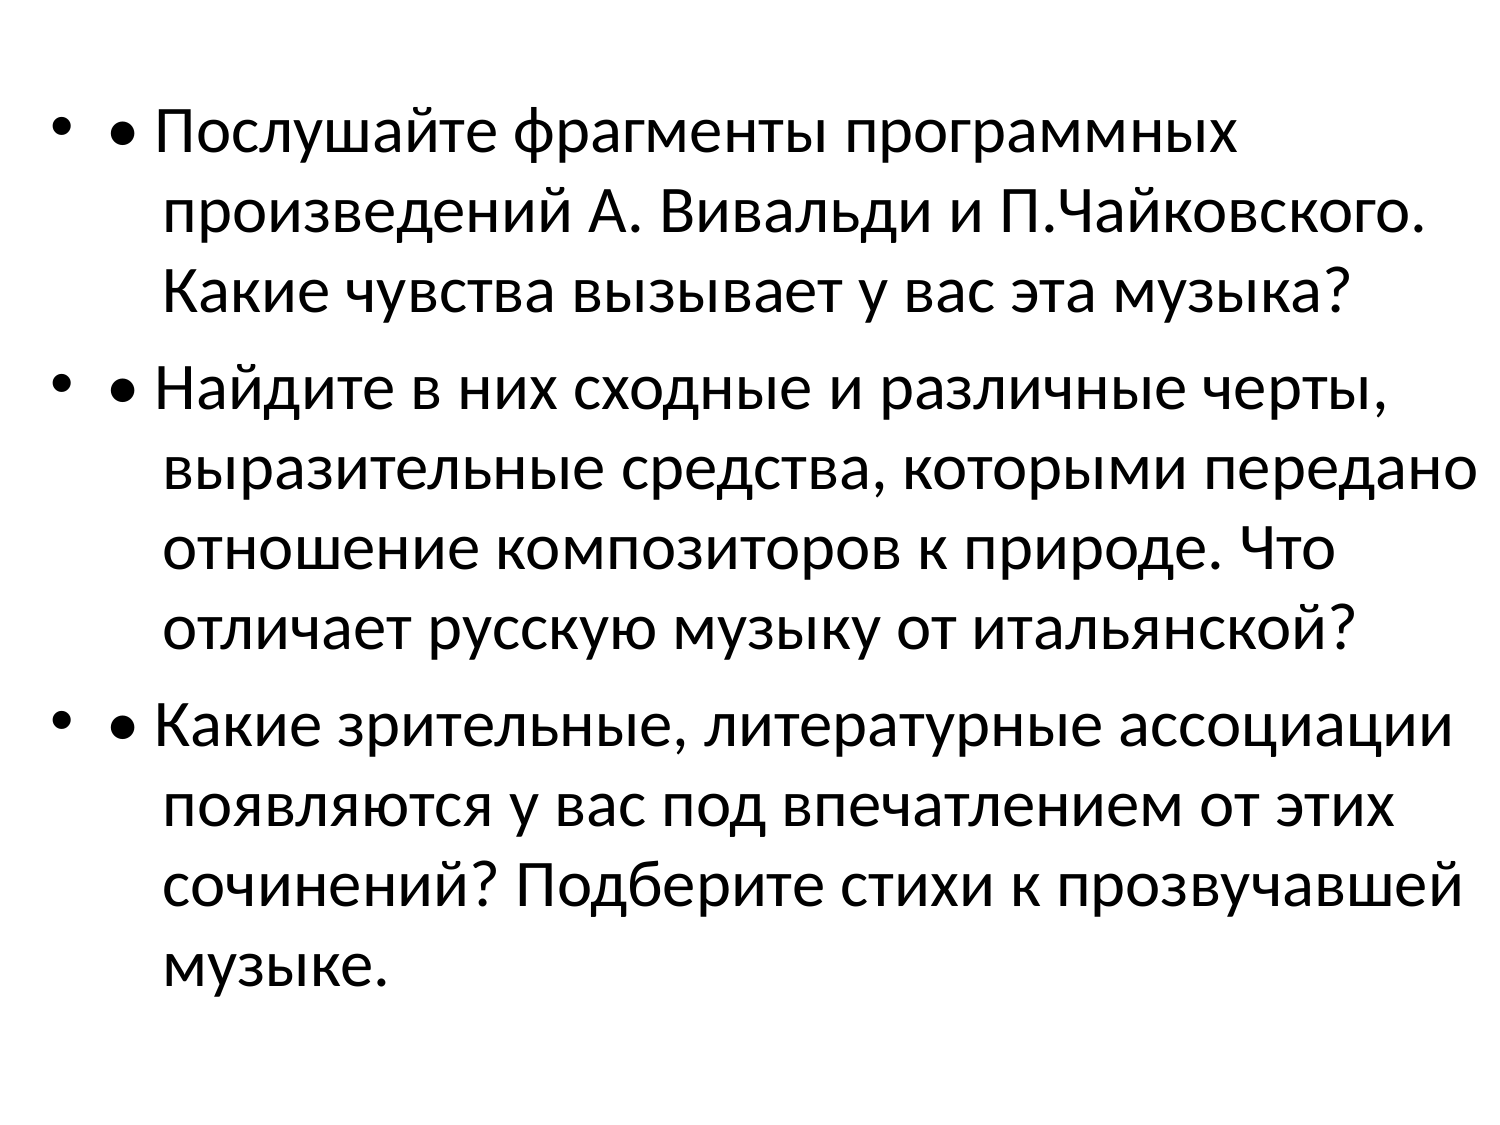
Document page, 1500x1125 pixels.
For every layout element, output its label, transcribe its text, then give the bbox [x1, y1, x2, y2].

list • Послушайте фрагменты программных произведений А. Вивальди и П.Чайковского. Какие чувства вызывает у вас эта музыка? • Найдите в них сходные и различные черты, выразительные средства, которыми передано отношение композиторов к природе. Что отличает русскую музыку от итальянской? • Какие зрительные, литературные ассоциации появляются у вас под впечатлением от этих сочинений? Подберите стихи к прозвучавшей музыке. [35, 78, 1500, 1125]
